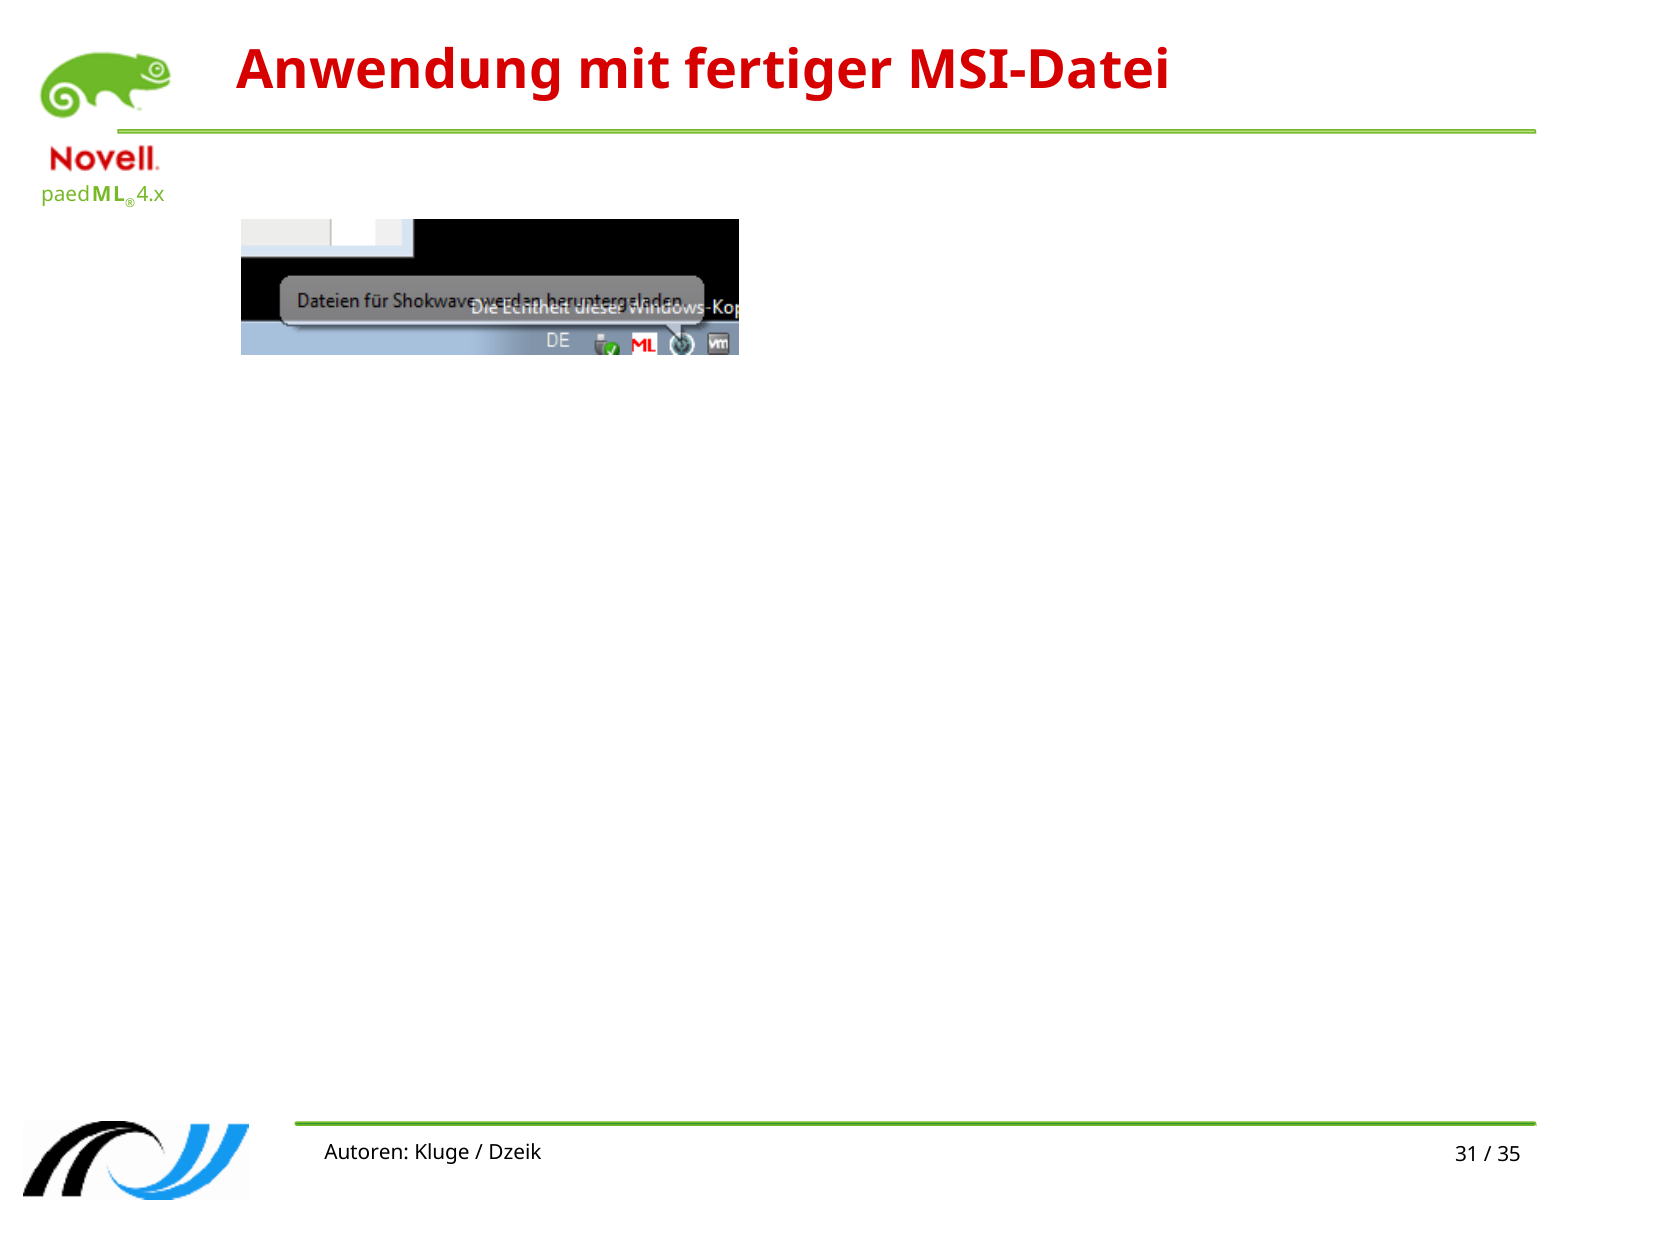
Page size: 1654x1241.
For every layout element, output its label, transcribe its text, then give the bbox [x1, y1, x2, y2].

title Anwendung mit fertiger MSI-Datei [236, 17, 1536, 119]
picture [23, 1121, 249, 1200]
picture [241, 219, 739, 355]
picture [26, 35, 184, 193]
